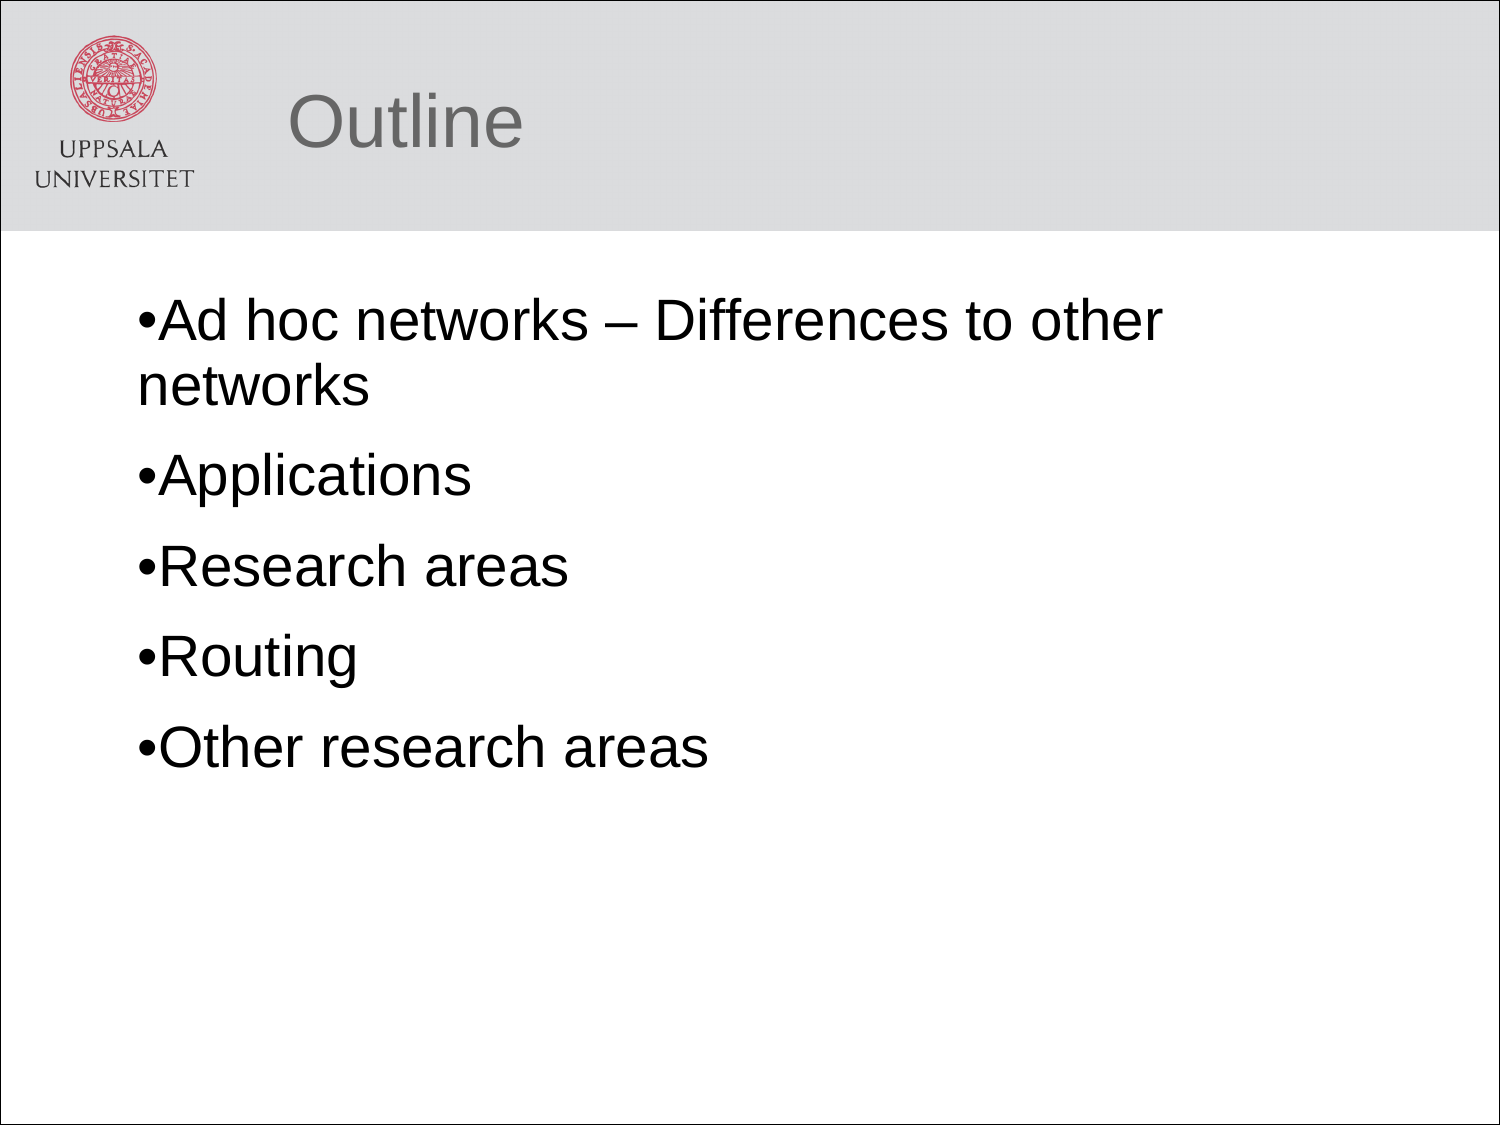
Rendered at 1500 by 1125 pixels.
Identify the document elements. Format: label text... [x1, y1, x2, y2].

picture [1, 1, 1499, 231]
list Ad hoc networks – Differences to other networks Applications Research areas Routing Other research areas [137, 287, 1388, 1001]
title Outline [287, 20, 1388, 222]
